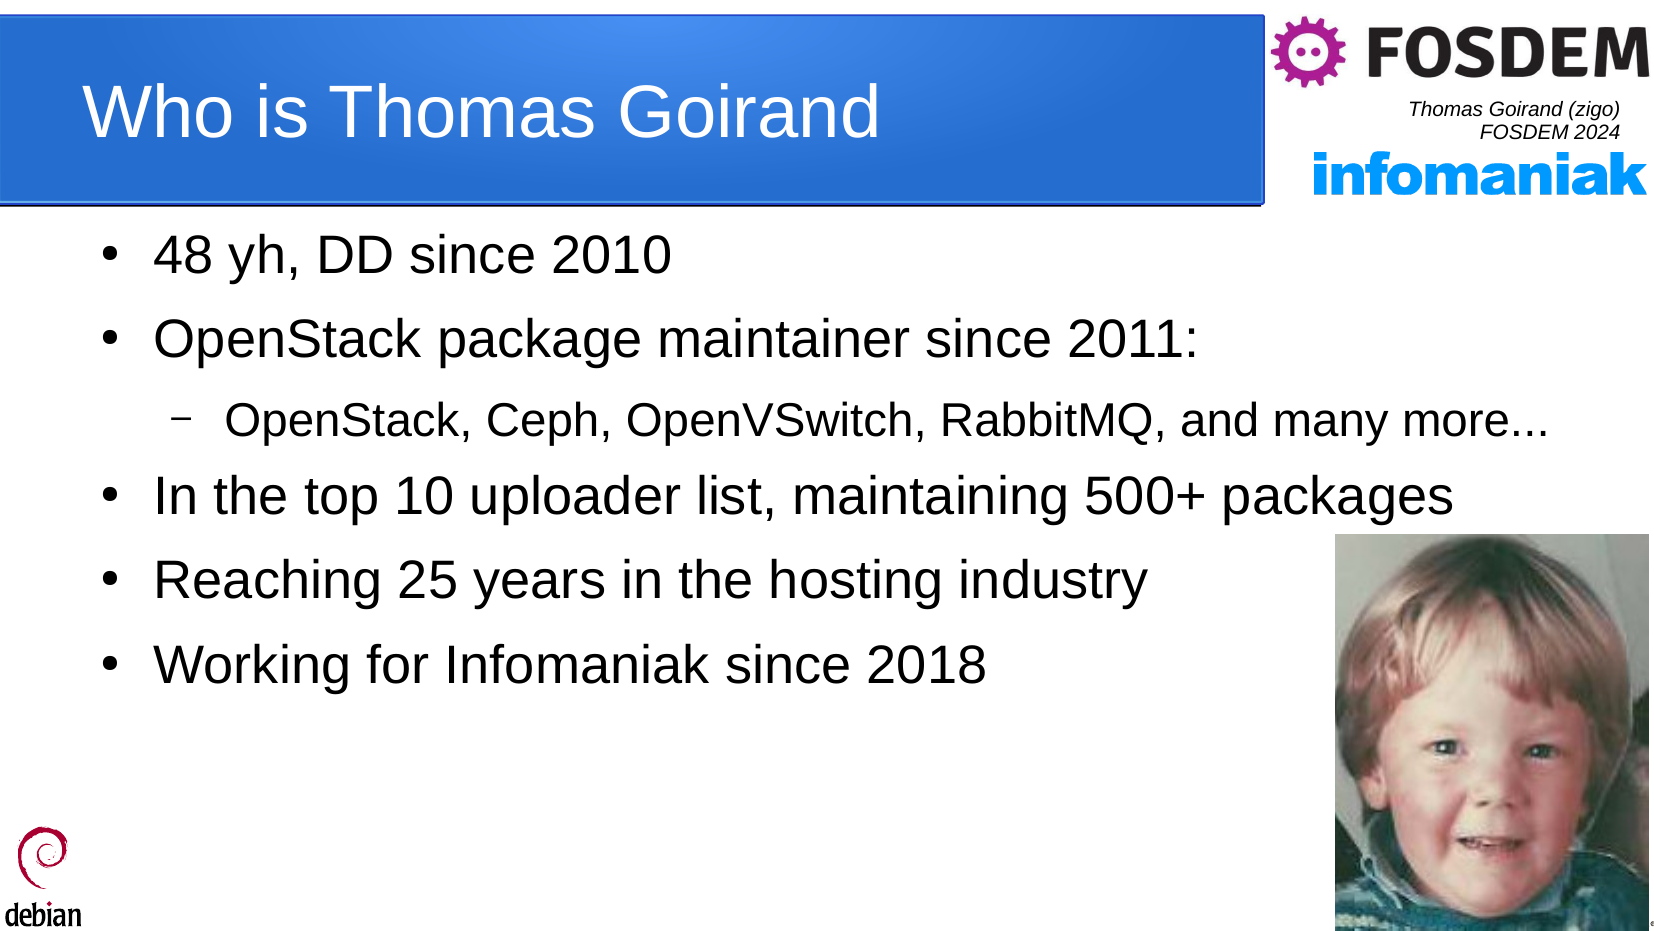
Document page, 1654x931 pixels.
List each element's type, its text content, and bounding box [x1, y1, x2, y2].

list 48 yh, DD since 2010 OpenStack package maintainer since 2011: OpenStack, Ceph, OpenVSwitch, RabbitMQ, and many more... In the top 10 uploader list, maintaining 500+ packages Reaching 25 years in the hosting industry Working for Infomaniak since 2018 [82, 224, 1571, 764]
title Who is Thomas Goirand [82, 35, 1235, 189]
picture [1314, 151, 1647, 195]
picture [1335, 534, 1649, 931]
picture [1269, 14, 1651, 90]
